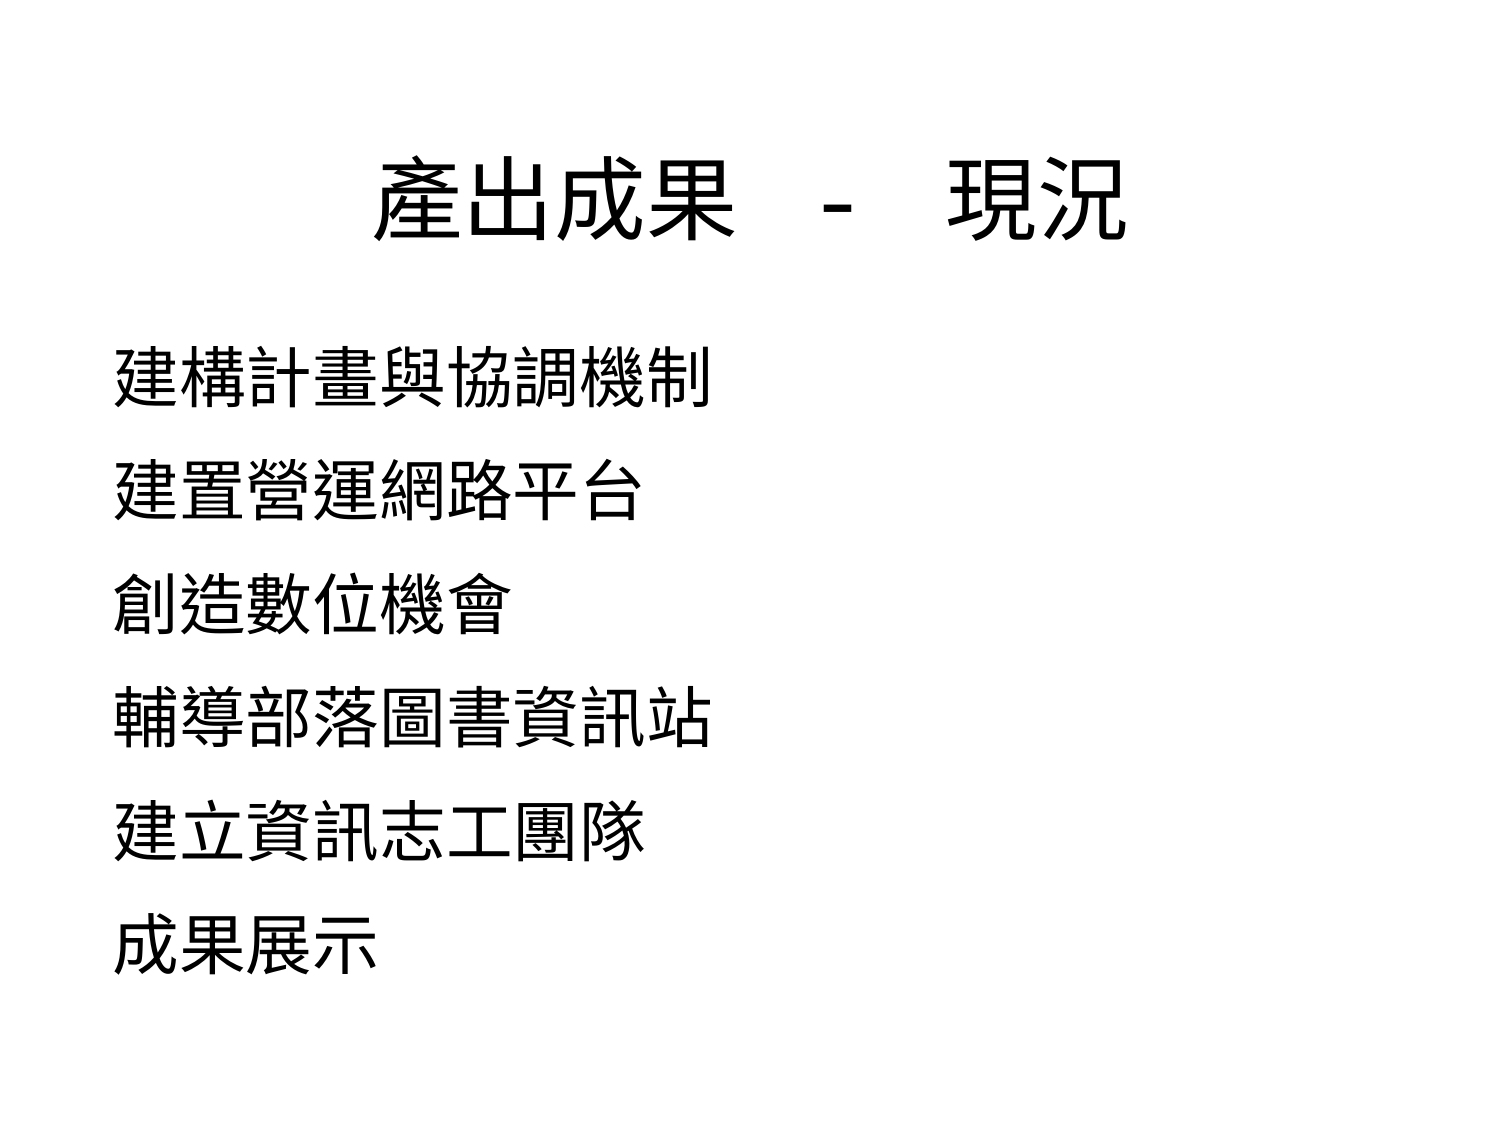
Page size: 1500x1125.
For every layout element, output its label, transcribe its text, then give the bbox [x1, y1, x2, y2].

title 產出成果 - 現況 [112, 83, 1388, 305]
list 建構計畫與協調機制 建置營運網路平台 創造數位機會 輔導部落圖書資訊站 建立資訊志工團隊 成果展示 [112, 324, 1388, 986]
